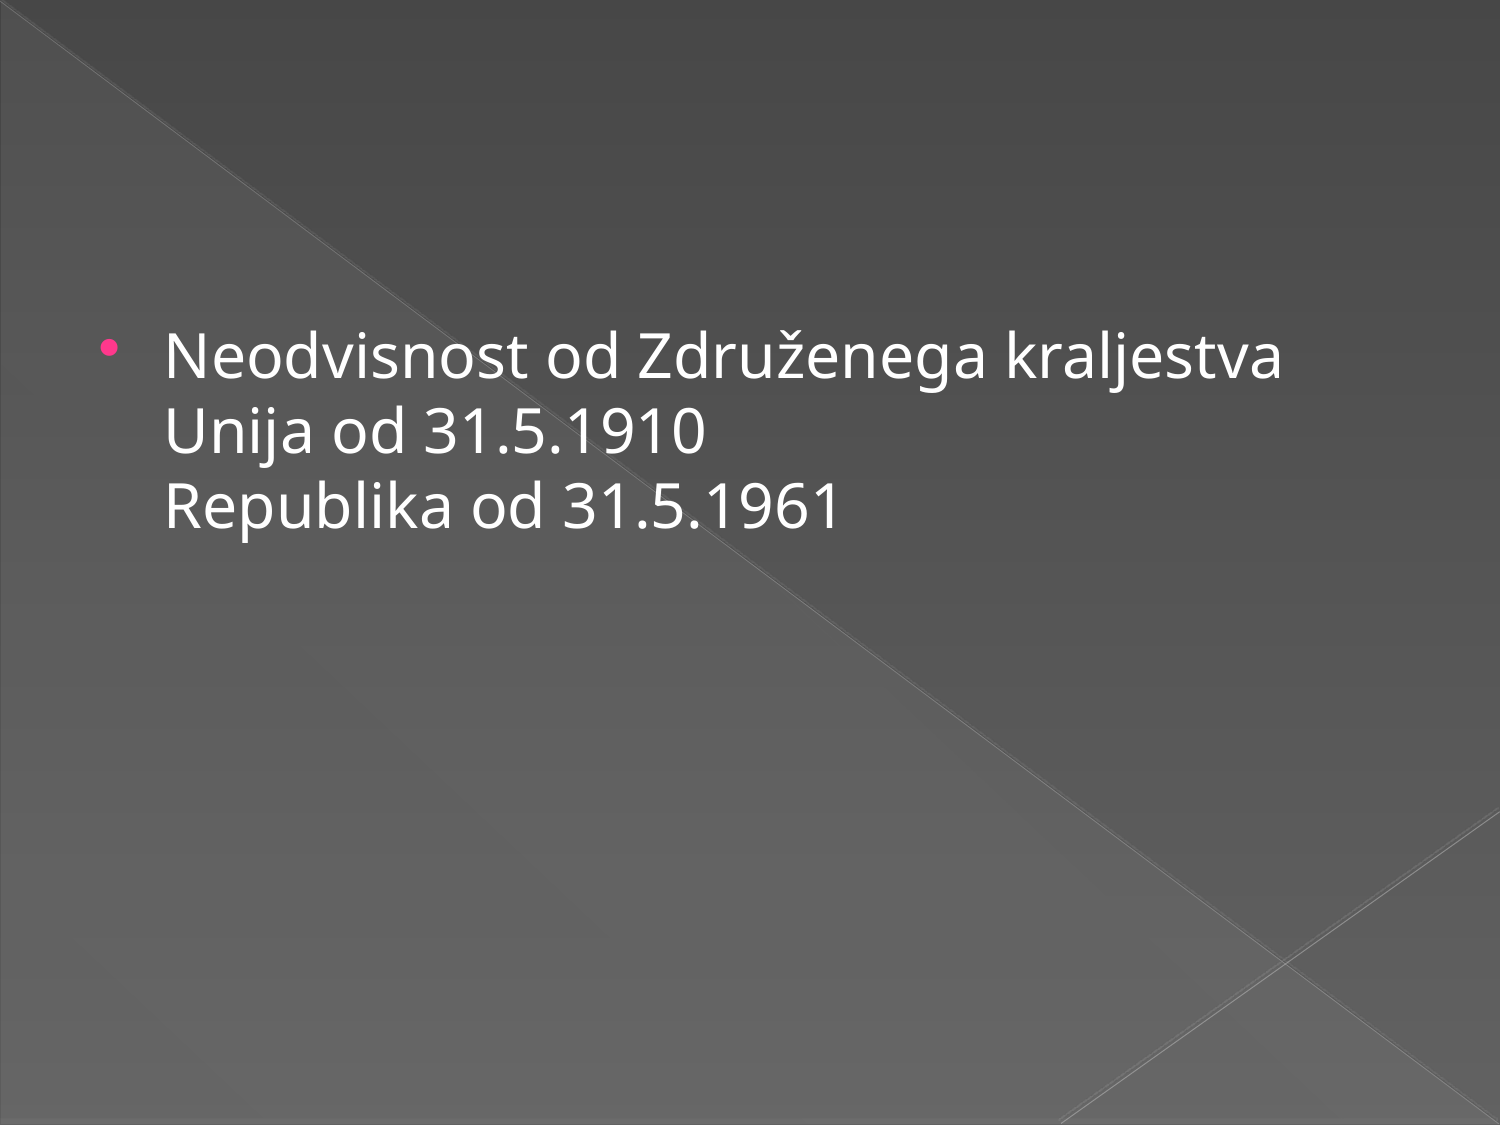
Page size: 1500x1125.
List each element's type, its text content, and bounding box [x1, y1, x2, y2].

list Neodvisnost od Združenega kraljestva Unija od 31.5.1910 Republika od 31.5.1961 [75, 308, 1425, 1059]
